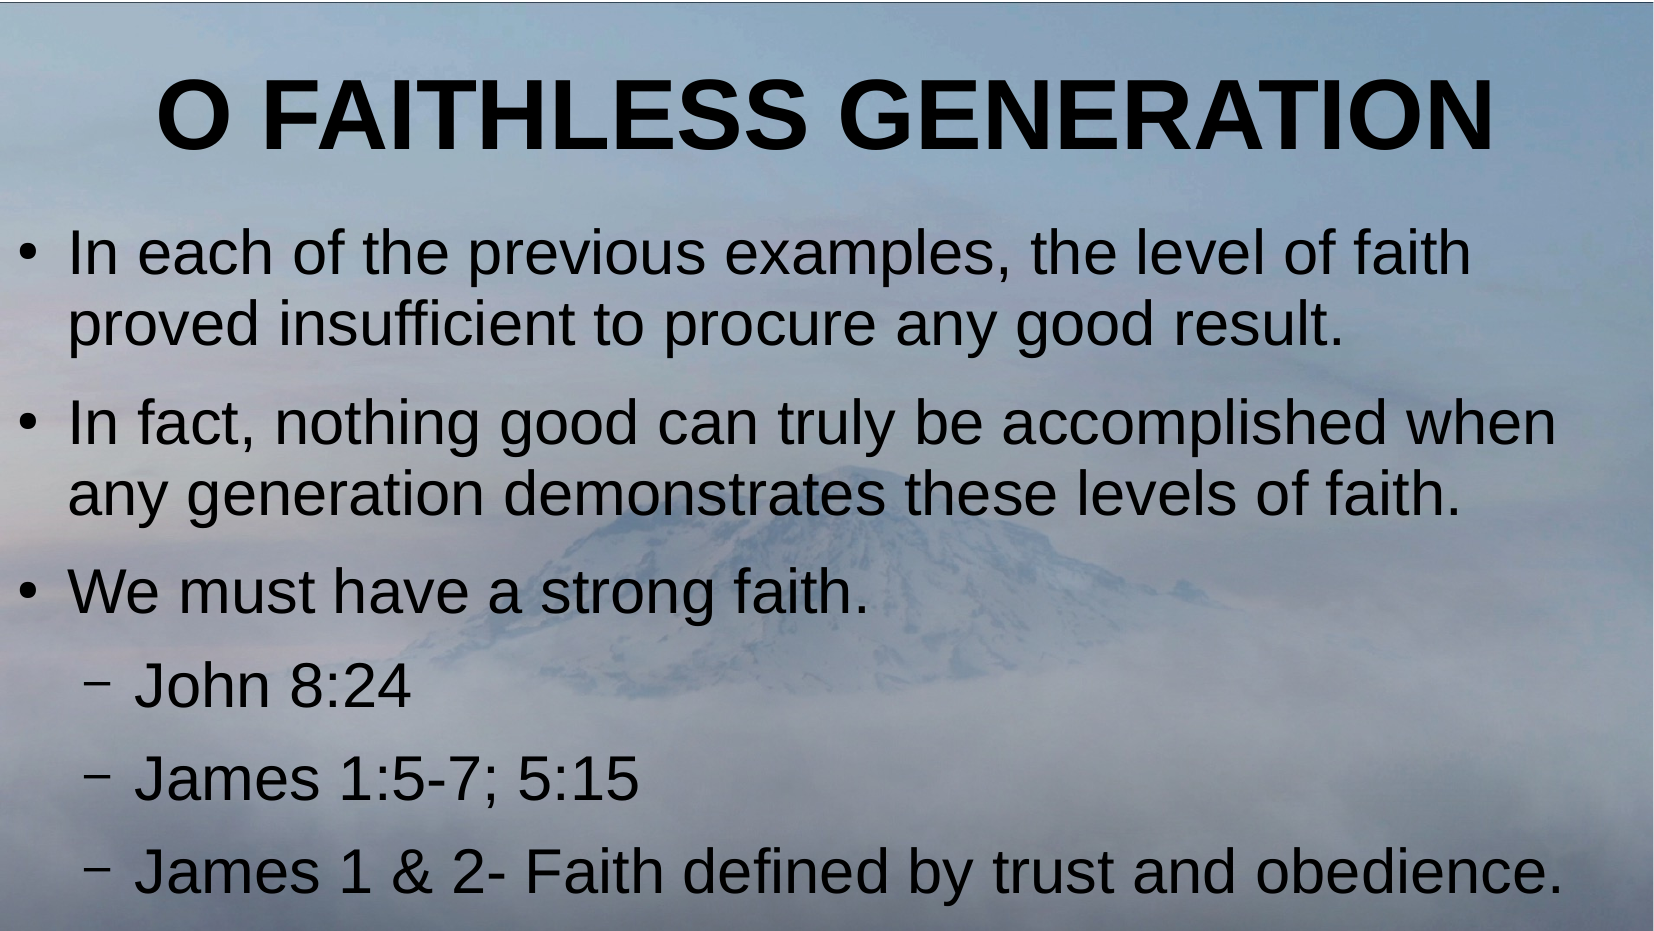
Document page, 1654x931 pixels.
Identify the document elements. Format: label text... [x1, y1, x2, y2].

title O FAITHLESS GENERATION [82, 37, 1571, 193]
picture [0, 2, 1654, 931]
list In each of the previous examples, the level of faith proved insufficient to procure any good result. In fact, nothing good can truly be accomplished when any generation demonstrates these levels of faith. We must have a strong faith. John 8:24 James 1:5-7; 5:15 James 1 & 2- Faith defined by trust and obedience. [0, 217, 1651, 916]
